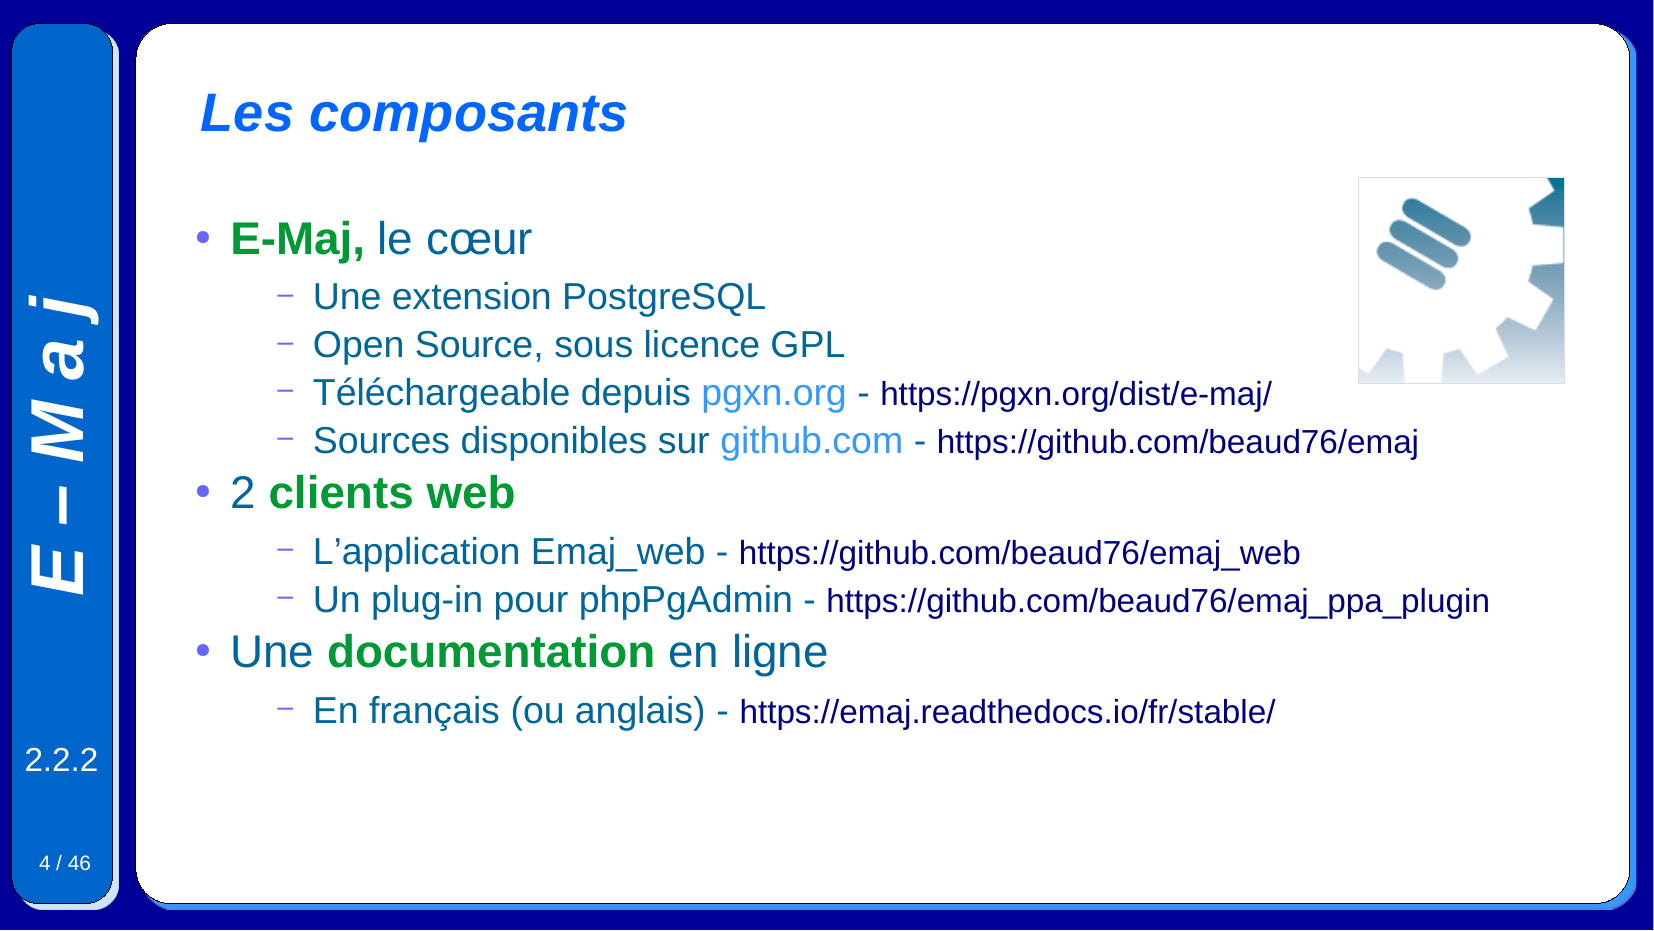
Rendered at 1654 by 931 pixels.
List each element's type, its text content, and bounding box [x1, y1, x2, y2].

picture [1358, 177, 1565, 384]
title Les composants [200, 34, 1575, 191]
list E-Maj, le cœur Une extension PostgreSQL Open Source, sous licence GPL Téléchargeable depuis pgxn.org - https://pgxn.org/dist/e-maj/ Sources disponibles sur github.com - https://github.com/beaud76/emaj 2 clients web L’application Emaj_web - https://github.com/beaud76/emaj_web Un plug-in pour phpPgAdmin - https://github.com/beaud76/emaj_ppa_plugin Une documentation en ligne En français (ou anglais) - https://emaj.readthedocs.io/fr/stable/ [177, 212, 1587, 804]
